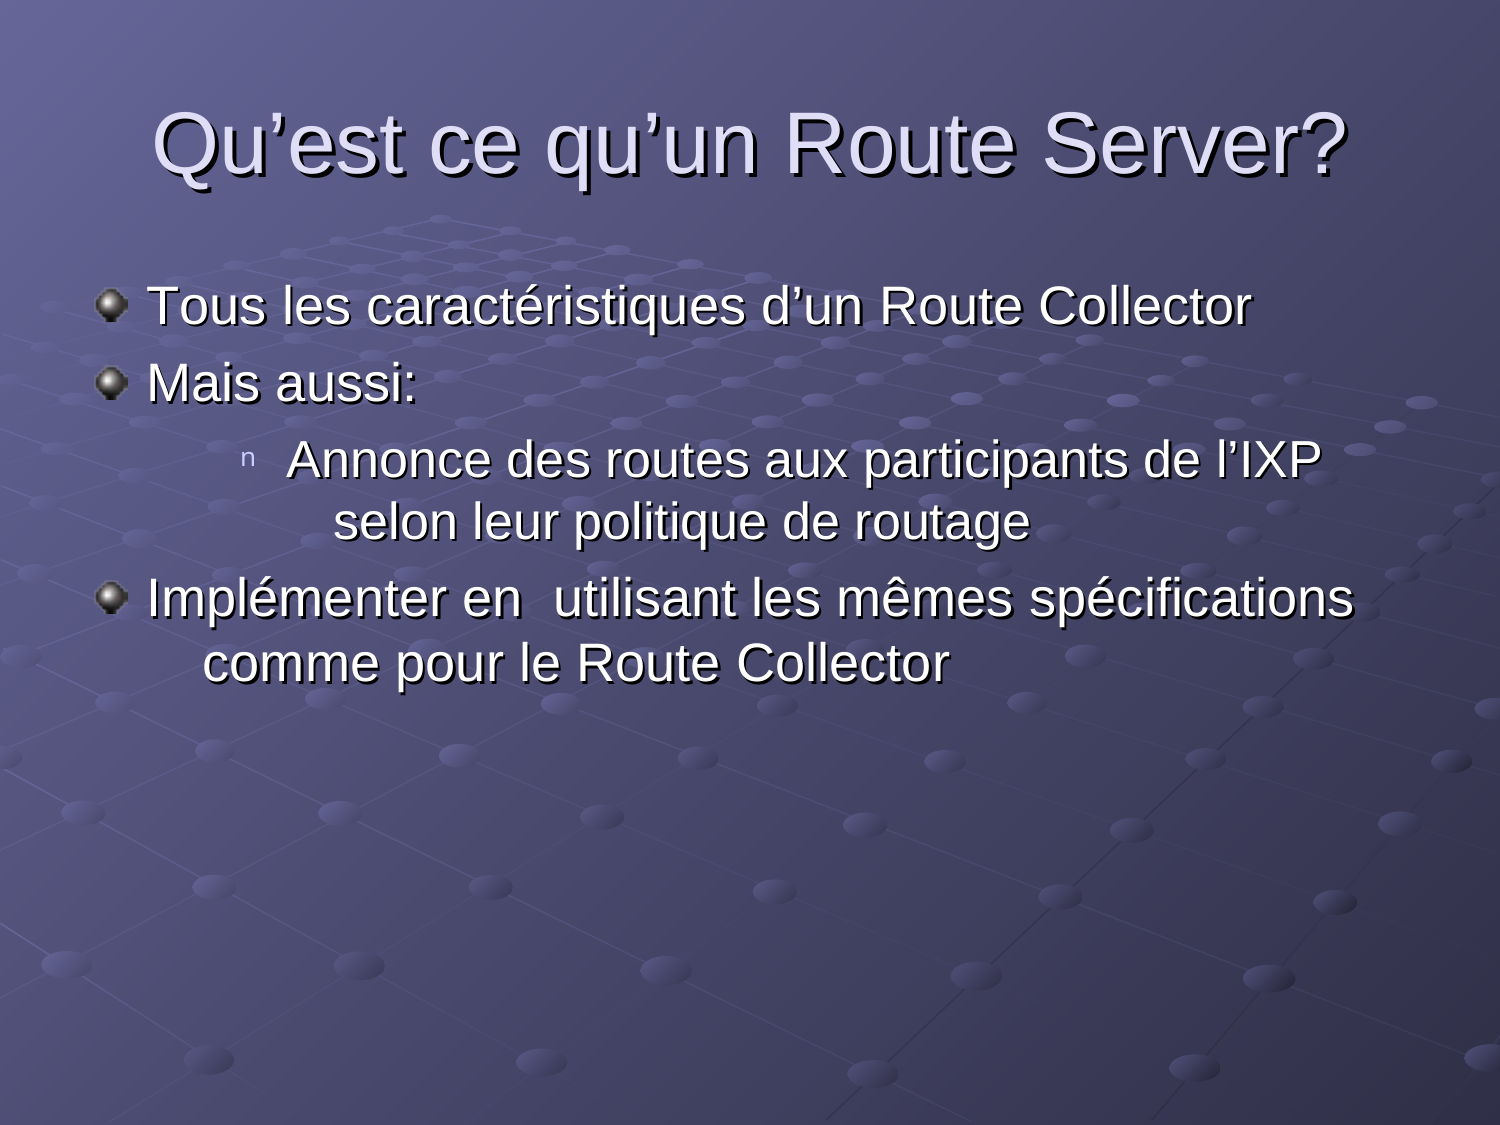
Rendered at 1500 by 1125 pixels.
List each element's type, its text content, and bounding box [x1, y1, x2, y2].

title Qu’est ce qu’un Route Server? [75, 45, 1426, 233]
list Tous les caractéristiques d’un Route Collector Mais aussi: Annonce des routes aux participants de l’IXP selon leur politique de routage Implémenter en utilisant les mêmes spécifications comme pour le Route Collector [75, 262, 1426, 1007]
